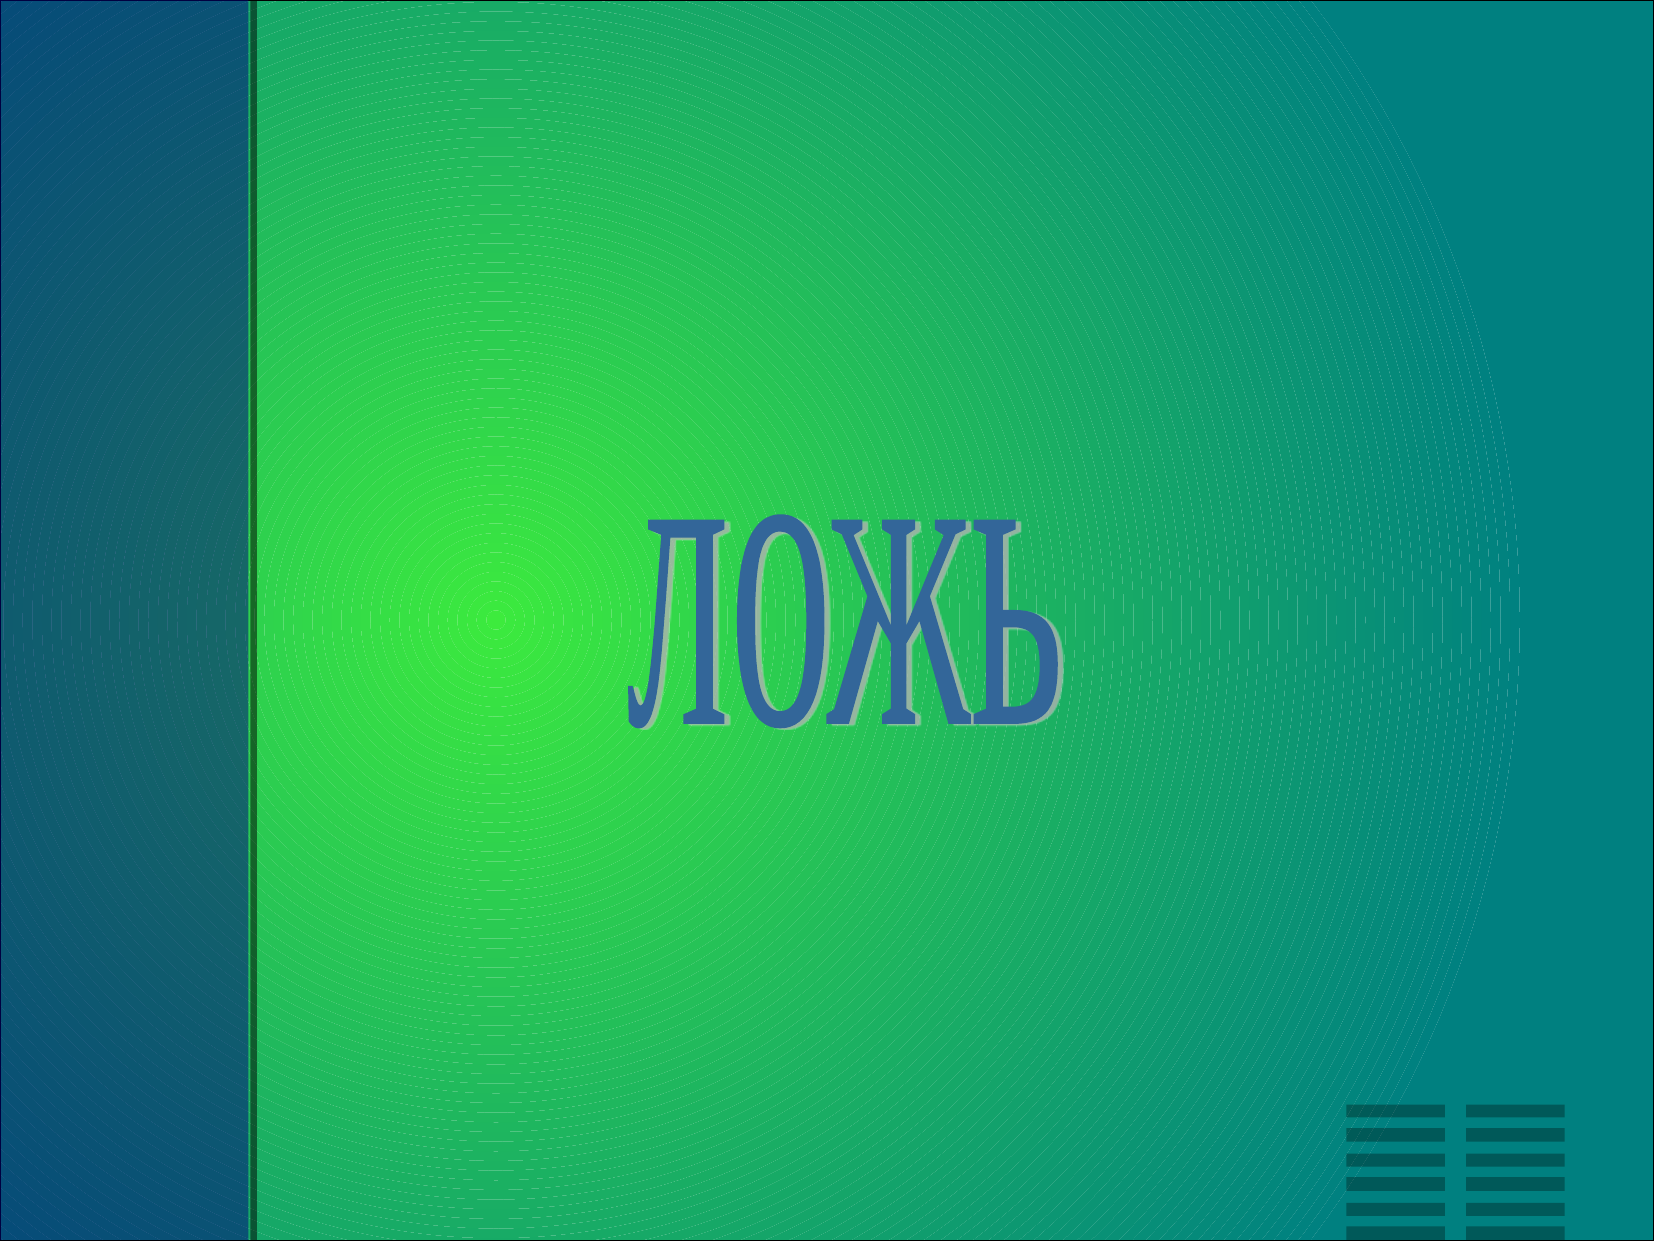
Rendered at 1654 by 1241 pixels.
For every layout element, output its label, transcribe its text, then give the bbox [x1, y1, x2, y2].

text_box ложь [973, 519, 1058, 724]
text_box ложь [736, 514, 825, 729]
text_box ложь [826, 519, 971, 724]
text_box ложь [628, 519, 725, 729]
